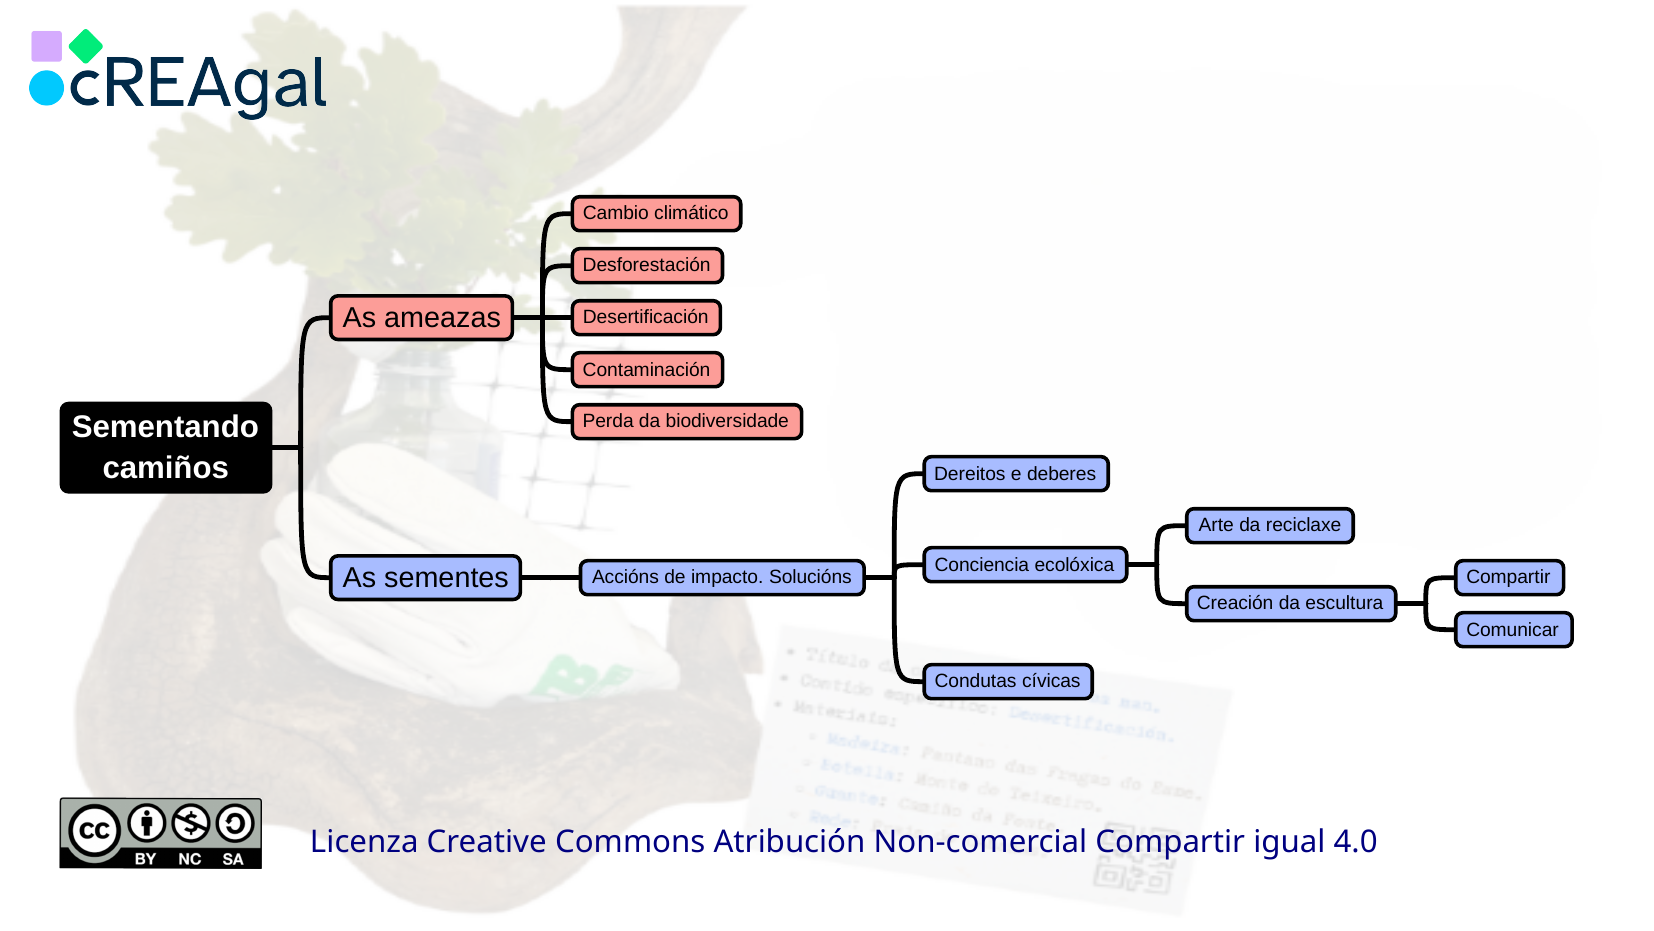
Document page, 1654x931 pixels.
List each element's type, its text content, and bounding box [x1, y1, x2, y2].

picture [59, 797, 262, 869]
picture [49, 184, 1584, 711]
picture [29, 29, 326, 120]
text_box Licenza Creative Commons Atribución Non-comercial Compartir igual 4.0 [295, 812, 1506, 910]
